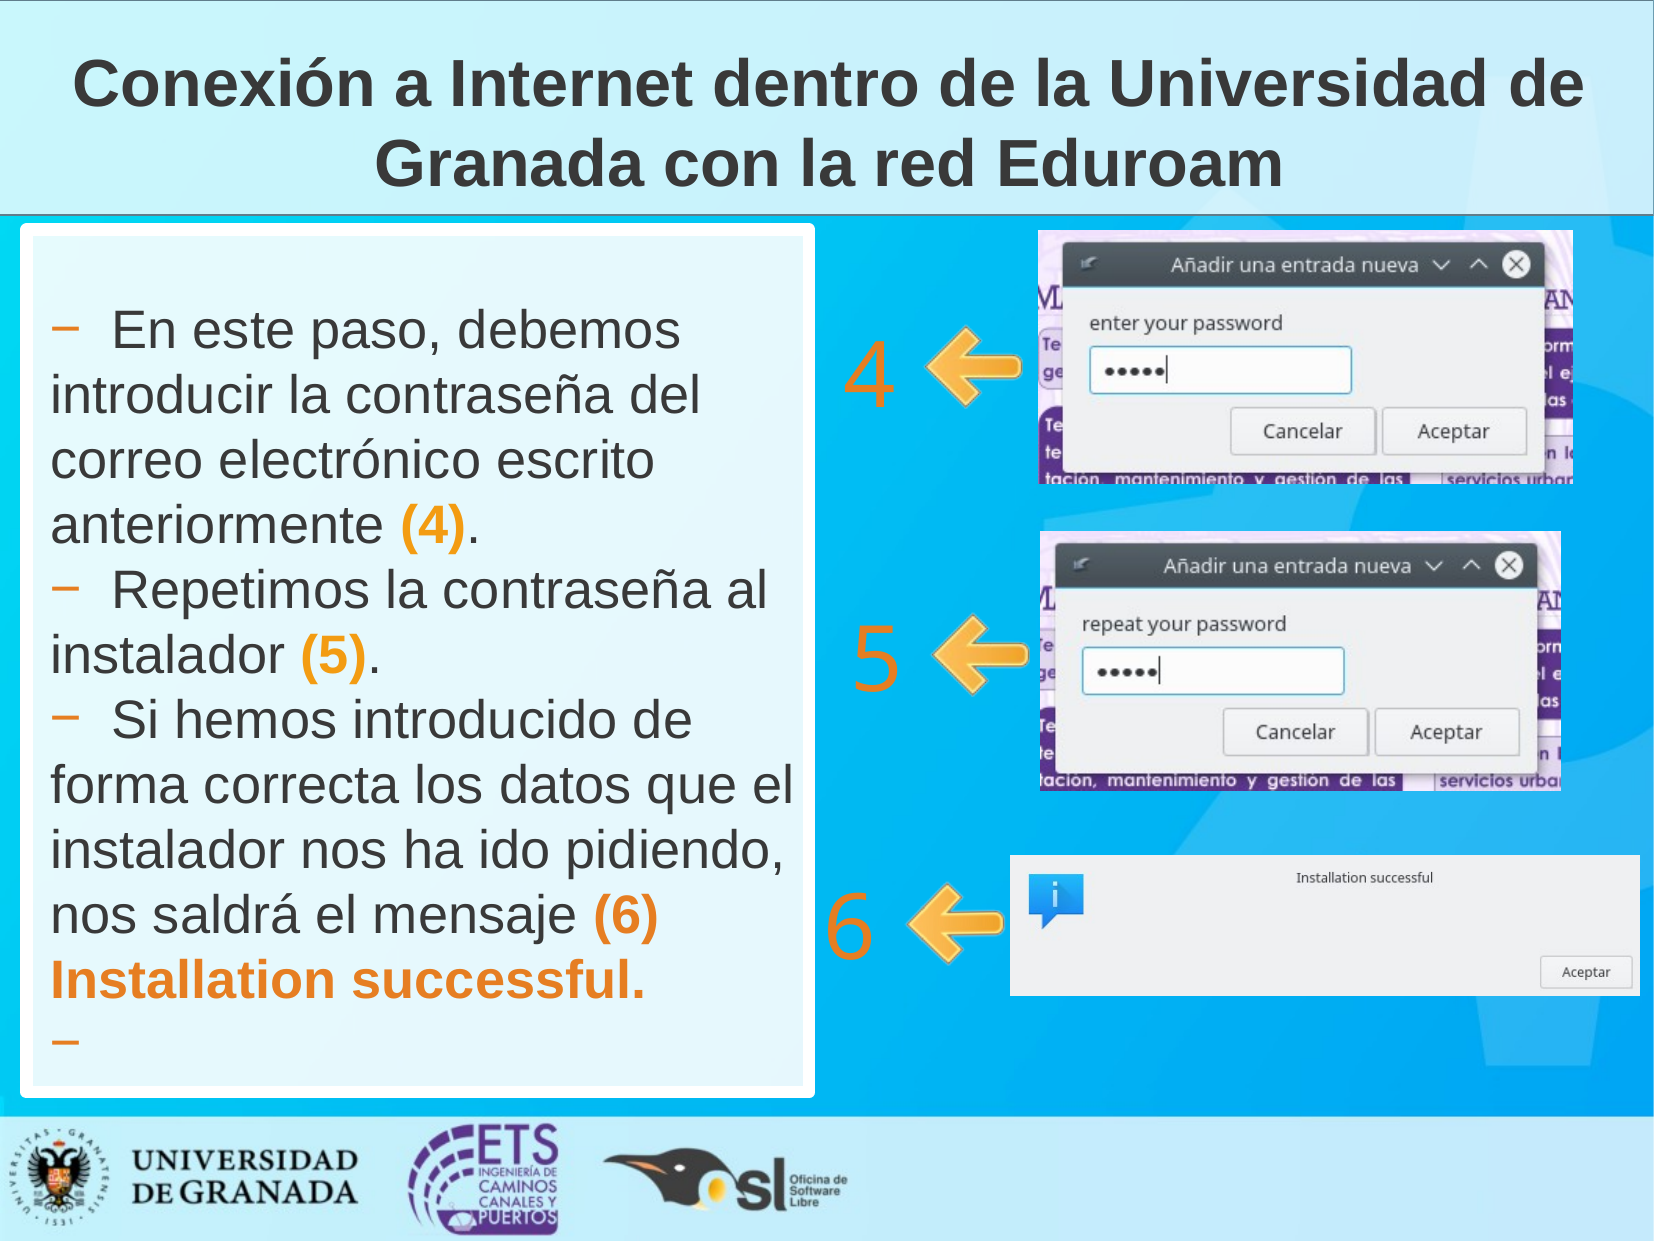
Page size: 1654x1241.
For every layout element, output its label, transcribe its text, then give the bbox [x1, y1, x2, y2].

picture [907, 883, 1004, 965]
text_box 4 [828, 308, 921, 431]
text_box 6 [809, 860, 901, 983]
text_box 5 [835, 592, 928, 716]
picture [1011, 216, 1654, 1065]
picture [932, 614, 1029, 696]
picture [0, 216, 1654, 1241]
text_box Conexión a Internet dentro de la Universidad de Granada con la red Eduroam [26, 24, 1634, 216]
picture [925, 326, 1022, 408]
text_box En este paso, debemos introducir la contraseña del correo electrónico escrito anteriormente (4). Repetimos la contraseña al instalador (5). Si hemos introducido de forma correcta los datos que el instalador nos ha ido pidiendo, nos saldrá el mensaje (6) Installation successful. [26, 229, 810, 1093]
